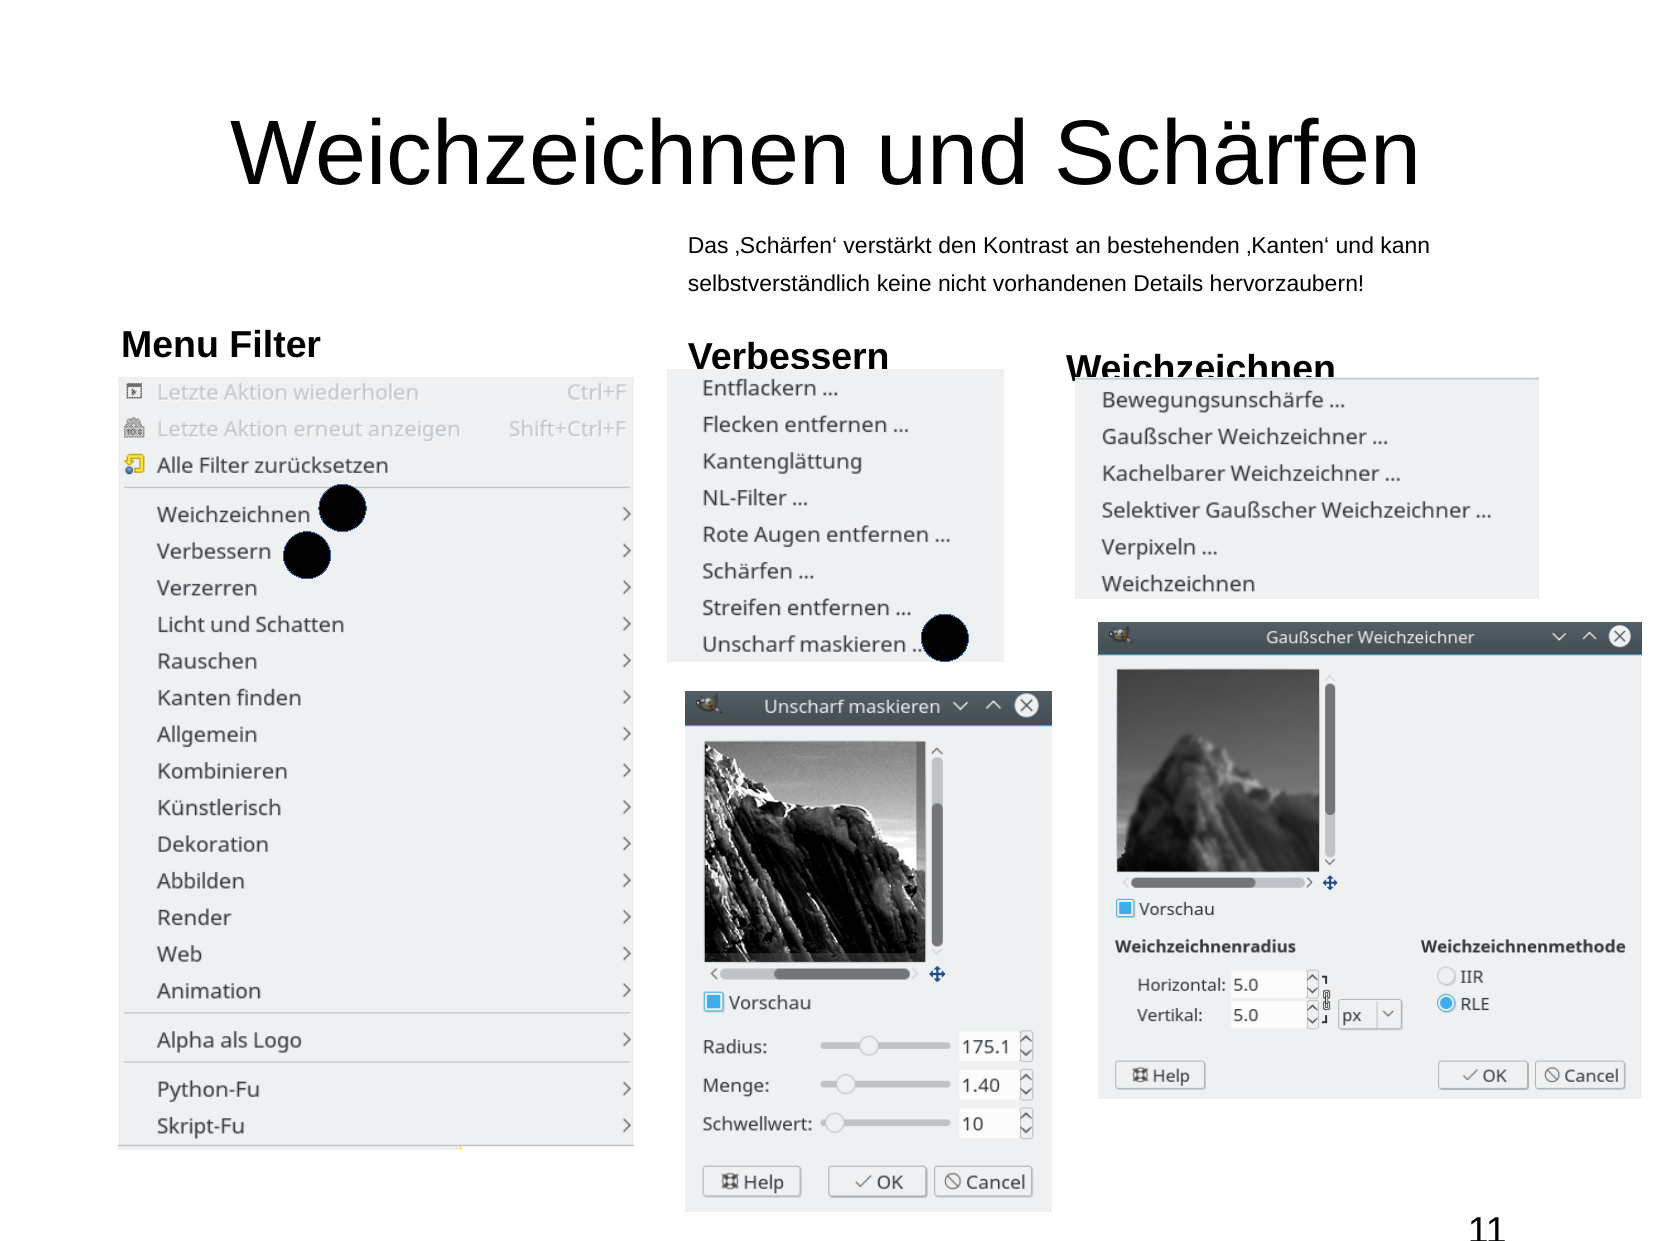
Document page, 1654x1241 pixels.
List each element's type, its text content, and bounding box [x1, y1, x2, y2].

picture [685, 691, 1052, 1212]
title Weichzeichnen und Schärfen [82, 49, 1571, 257]
picture [1098, 622, 1642, 1099]
text_box [921, 614, 969, 662]
text_box [283, 531, 331, 579]
text_box [318, 484, 367, 532]
text_box Weichzeichnen [1051, 407, 1382, 957]
picture [1074, 407, 1540, 599]
picture [118, 377, 634, 1150]
picture [667, 369, 1004, 662]
text_box Menu Filter [106, 295, 438, 934]
text_box Das ‚Schärfen‘ verstärkt den Kontrast an bestehenden ‚Kanten‘ und kann selbstverständlich keine nicht vorhandenen Details hervorzaubern! [673, 212, 1589, 407]
text_box Verbessern [673, 662, 1004, 945]
